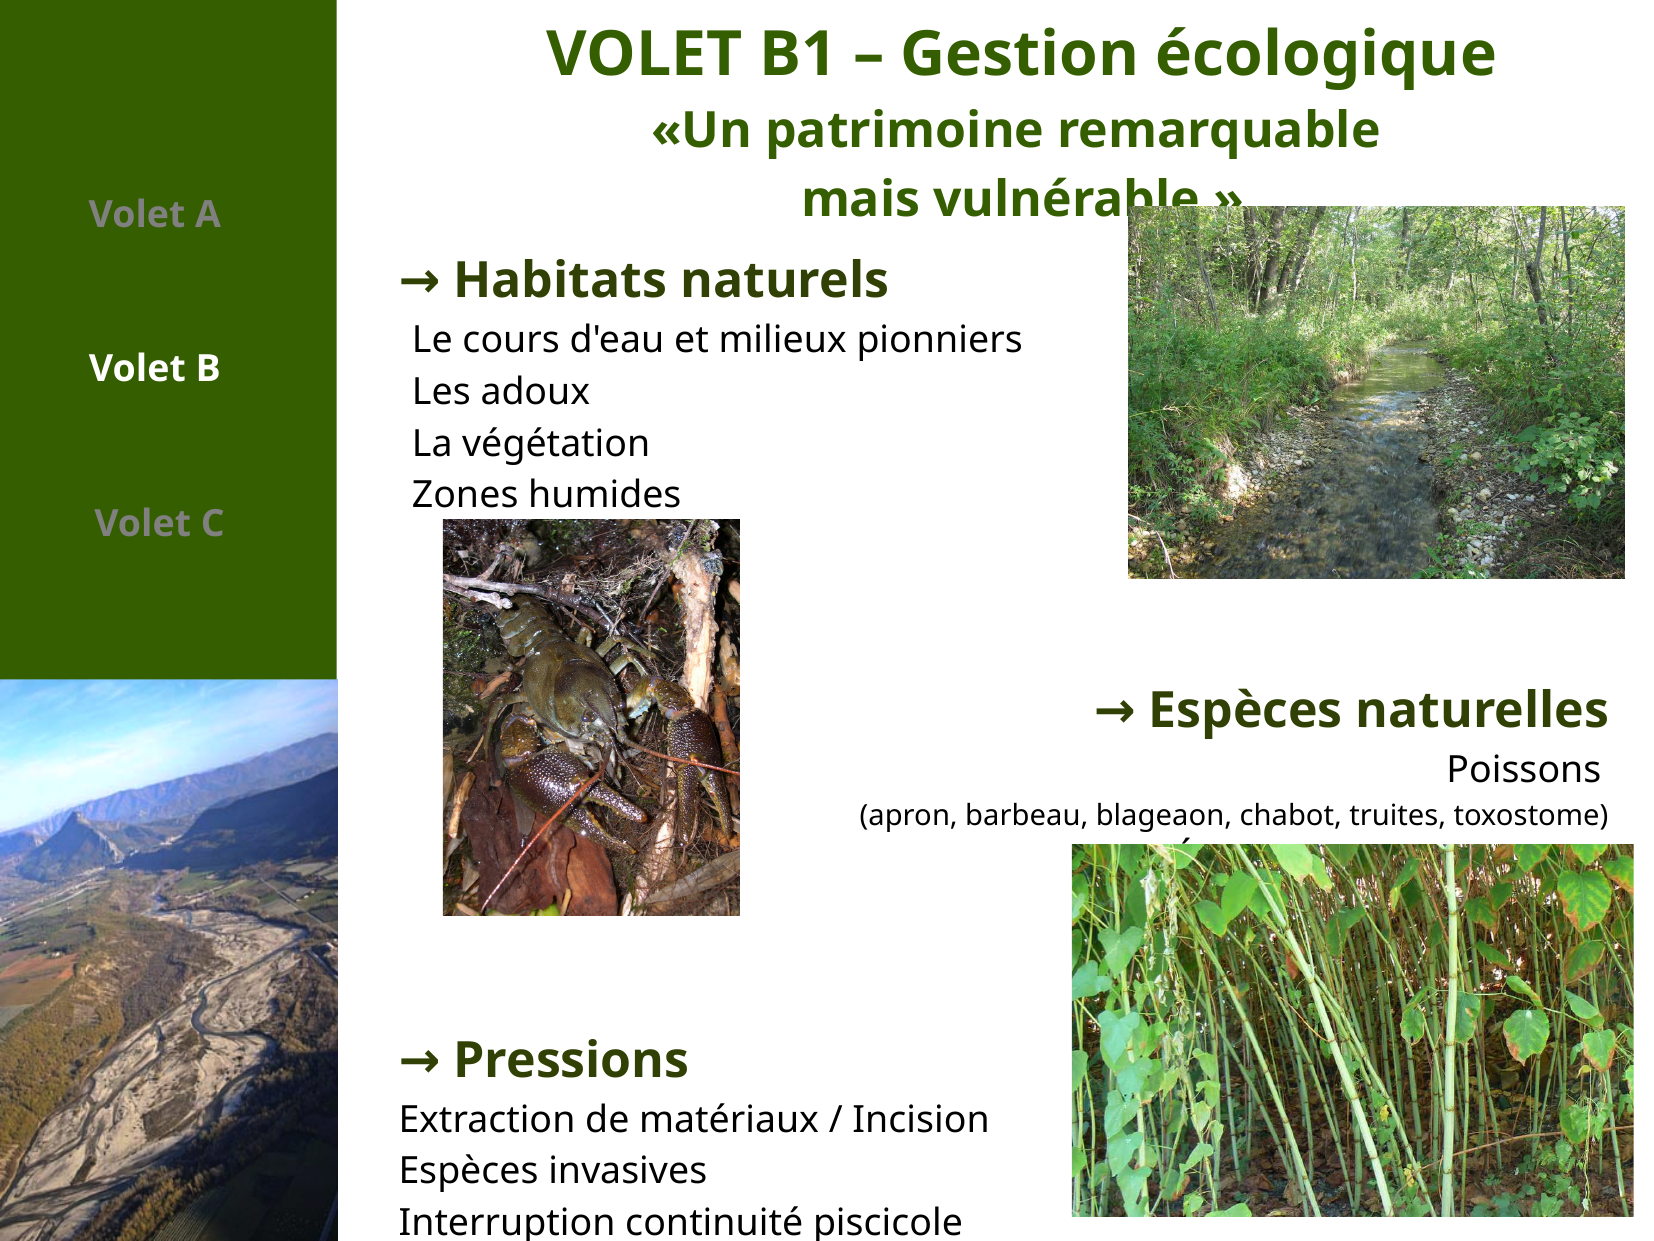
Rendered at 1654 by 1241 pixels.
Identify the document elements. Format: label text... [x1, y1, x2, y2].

text_box VOLET B1 – Gestion écologique «Un patrimoine remarquable mais vulnérable » [580, 0, 1466, 218]
picture [442, 519, 740, 916]
text_box → Habitats naturels Le cours d'eau et milieux pionniers Les adoux La végétation Zones humides → Espèces naturelles Poissons (apron, barbeau, blageaon, chabot, truites, toxostome) Écrevisses à pieds blancs → Pressions Extraction de matériaux / Incision Espèces invasives Interruption continuité piscicole Aggravation étiages [383, 236, 1625, 1241]
picture [1071, 844, 1634, 1217]
text_box Volet A Volet B Volet C [59, 128, 251, 508]
picture [0, 679, 338, 1241]
text_box [0, 0, 337, 680]
picture [1128, 206, 1625, 579]
